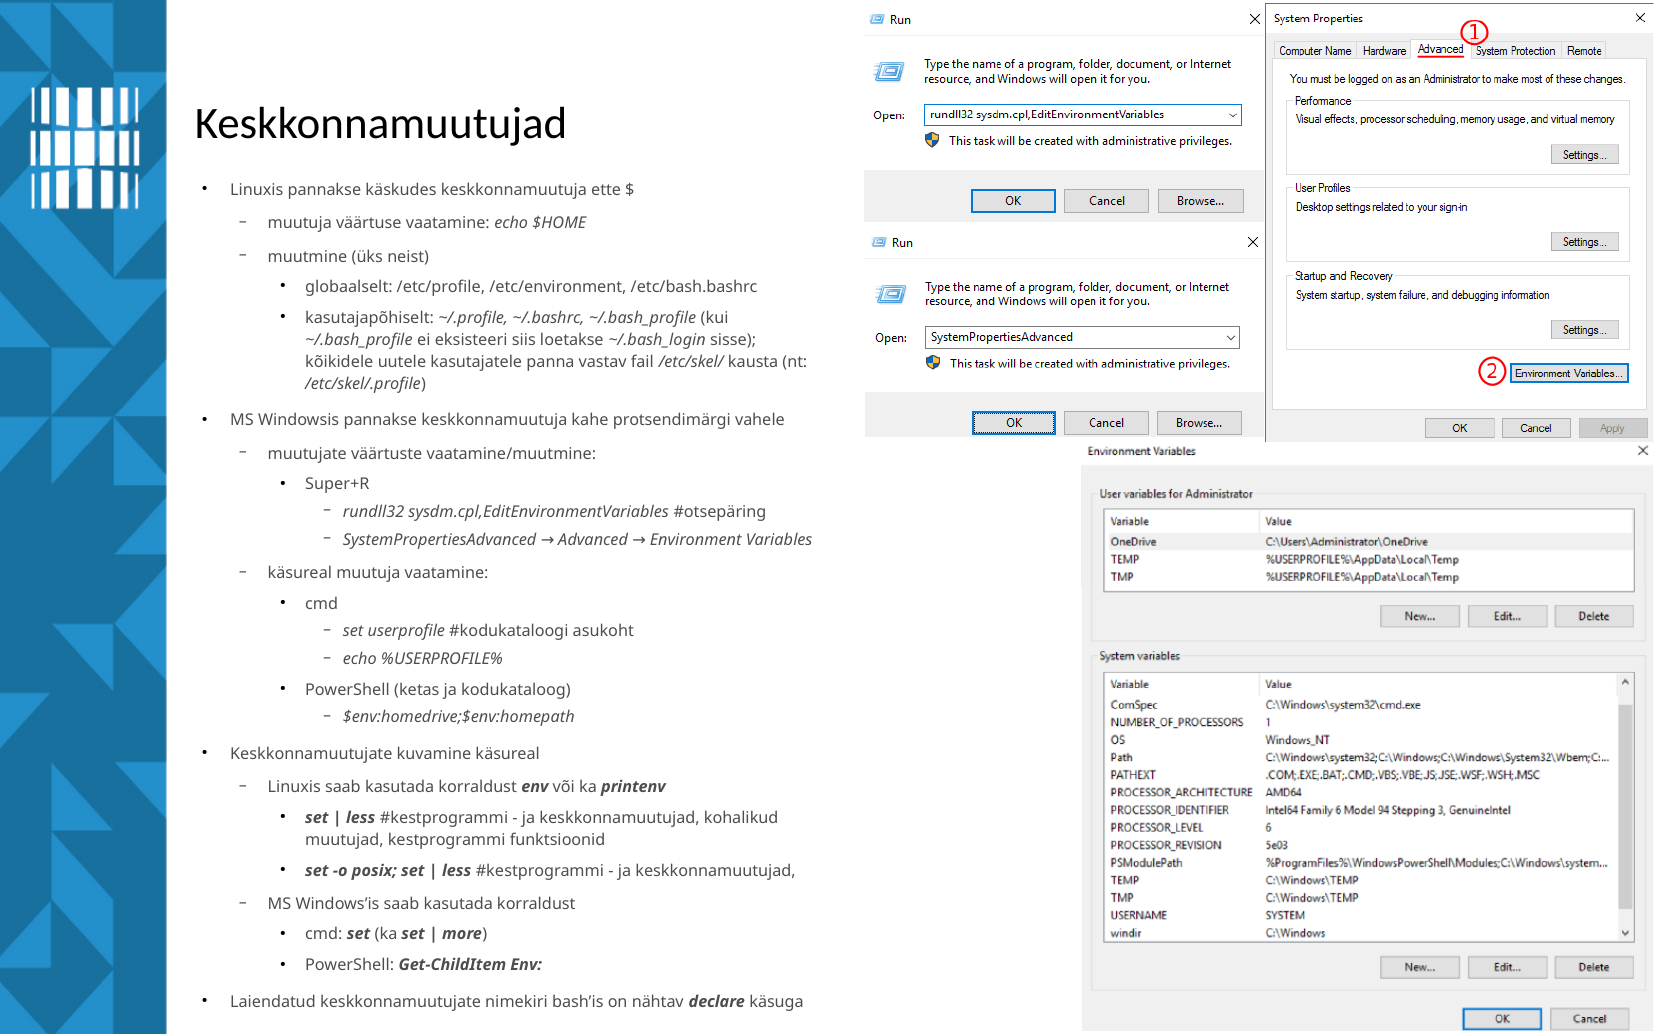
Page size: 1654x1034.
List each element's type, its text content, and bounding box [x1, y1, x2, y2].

picture [864, 8, 1264, 222]
picture [42, 108, 132, 208]
list Linuxis pannakse käskudes keskkonnamuutuja ette $ muutuja väärtuse vaatamine: echo $HOME muutmine (üks neist) globaalselt: /etc/profile, /etc/environment, /etc/bash.bashrc kasutajapõhiselt: ~/.profile, ~/.bashrc, ~/.bash_profile (kui ~/.bash_profile ei eksisteeri siis loetakse ~/.bash_login sisse); kõikidele uutele kasutajatele panna vastav fail /etc/skel/ kausta (nt: /etc/skel/.profile) MS Windowsis pannakse keskkonnamuutuja kahe protsendimärgi vahele muutujate väärtuste vaatamine/muutmine: Super+R rundll32 sysdm.cpl,EditEnvironmentVariables #otsepäring SystemPropertiesAdvanced → Advanced → Environment Variables käsureal muutuja vaatamine: cmd set userprofile #kodukataloogi asukoht echo %USERPROFILE% PowerShell (ketas ja kodukataloog) $env:homedrive;$env:homepath Keskkonnamuutujate kuvamine käsureal Linuxis saab kasutada korraldust env või ka printenv set | less #kestprogrammi - ja keskkonnamuutujad, kohalikud muutujad, kestprogrammi funktsioonid set -o posix; set | less #kestprogrammi - ja keskkonnamuutujad, MS Windows’is saab kasutada korraldust cmd: set (ka set | more) PowerShell: Get-ChildItem Env: Laiendatud keskkonnamuutujate nimekiri bash’is on nähtav declare käsuga [192, 177, 827, 1034]
title Keskkonnamuutujad [194, 41, 864, 214]
picture [1080, 3, 1654, 1031]
picture [865, 230, 1264, 437]
